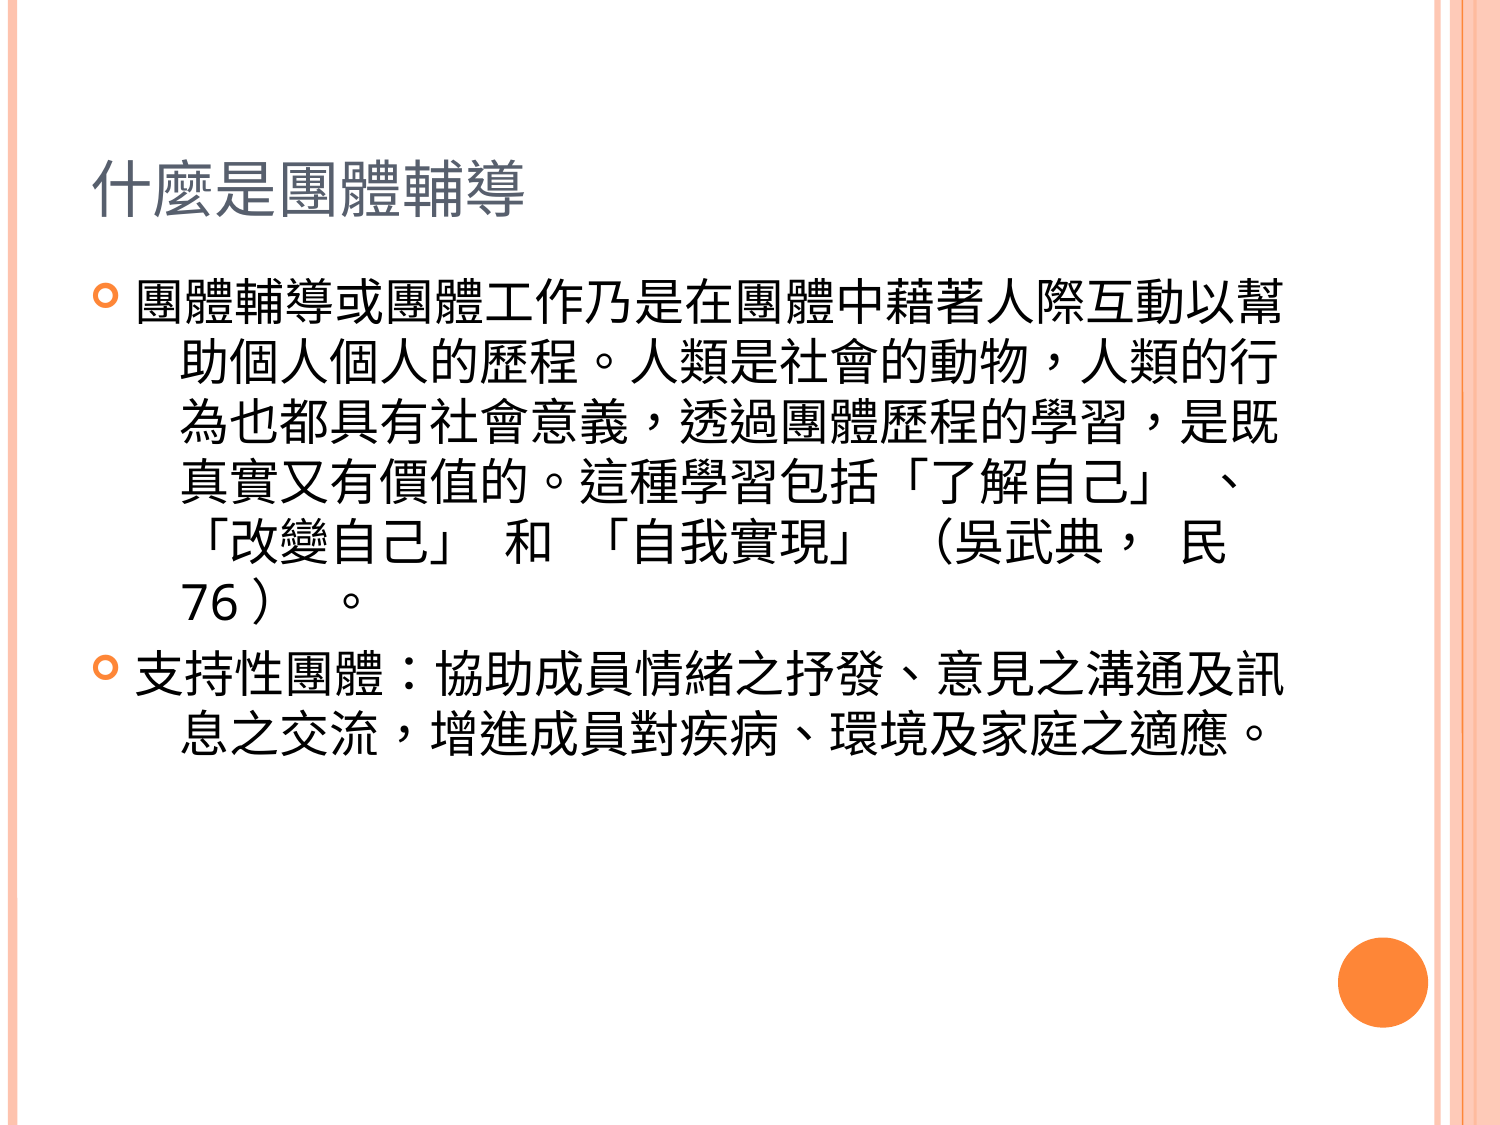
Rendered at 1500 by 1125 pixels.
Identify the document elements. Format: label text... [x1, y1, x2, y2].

title 什麼是團體輔導 [75, 45, 1300, 233]
list 團體輔導或團體工作乃是在團體中藉著人際互動以幫助個人個人的歷程。人類是社會的動物，人類的行為也都具有社會意義，透過團體歷程的學習，是既真實又有價值的。這種學習包括「了解自己」 、 「改變自己」 和 「自我實現」 （吳武典， 民76） 。 支持性團體：協助成員情緒之抒發、意見之溝通及訊息之交流，增進成員對疾病、環境及家庭之適應。 [75, 262, 1300, 1062]
